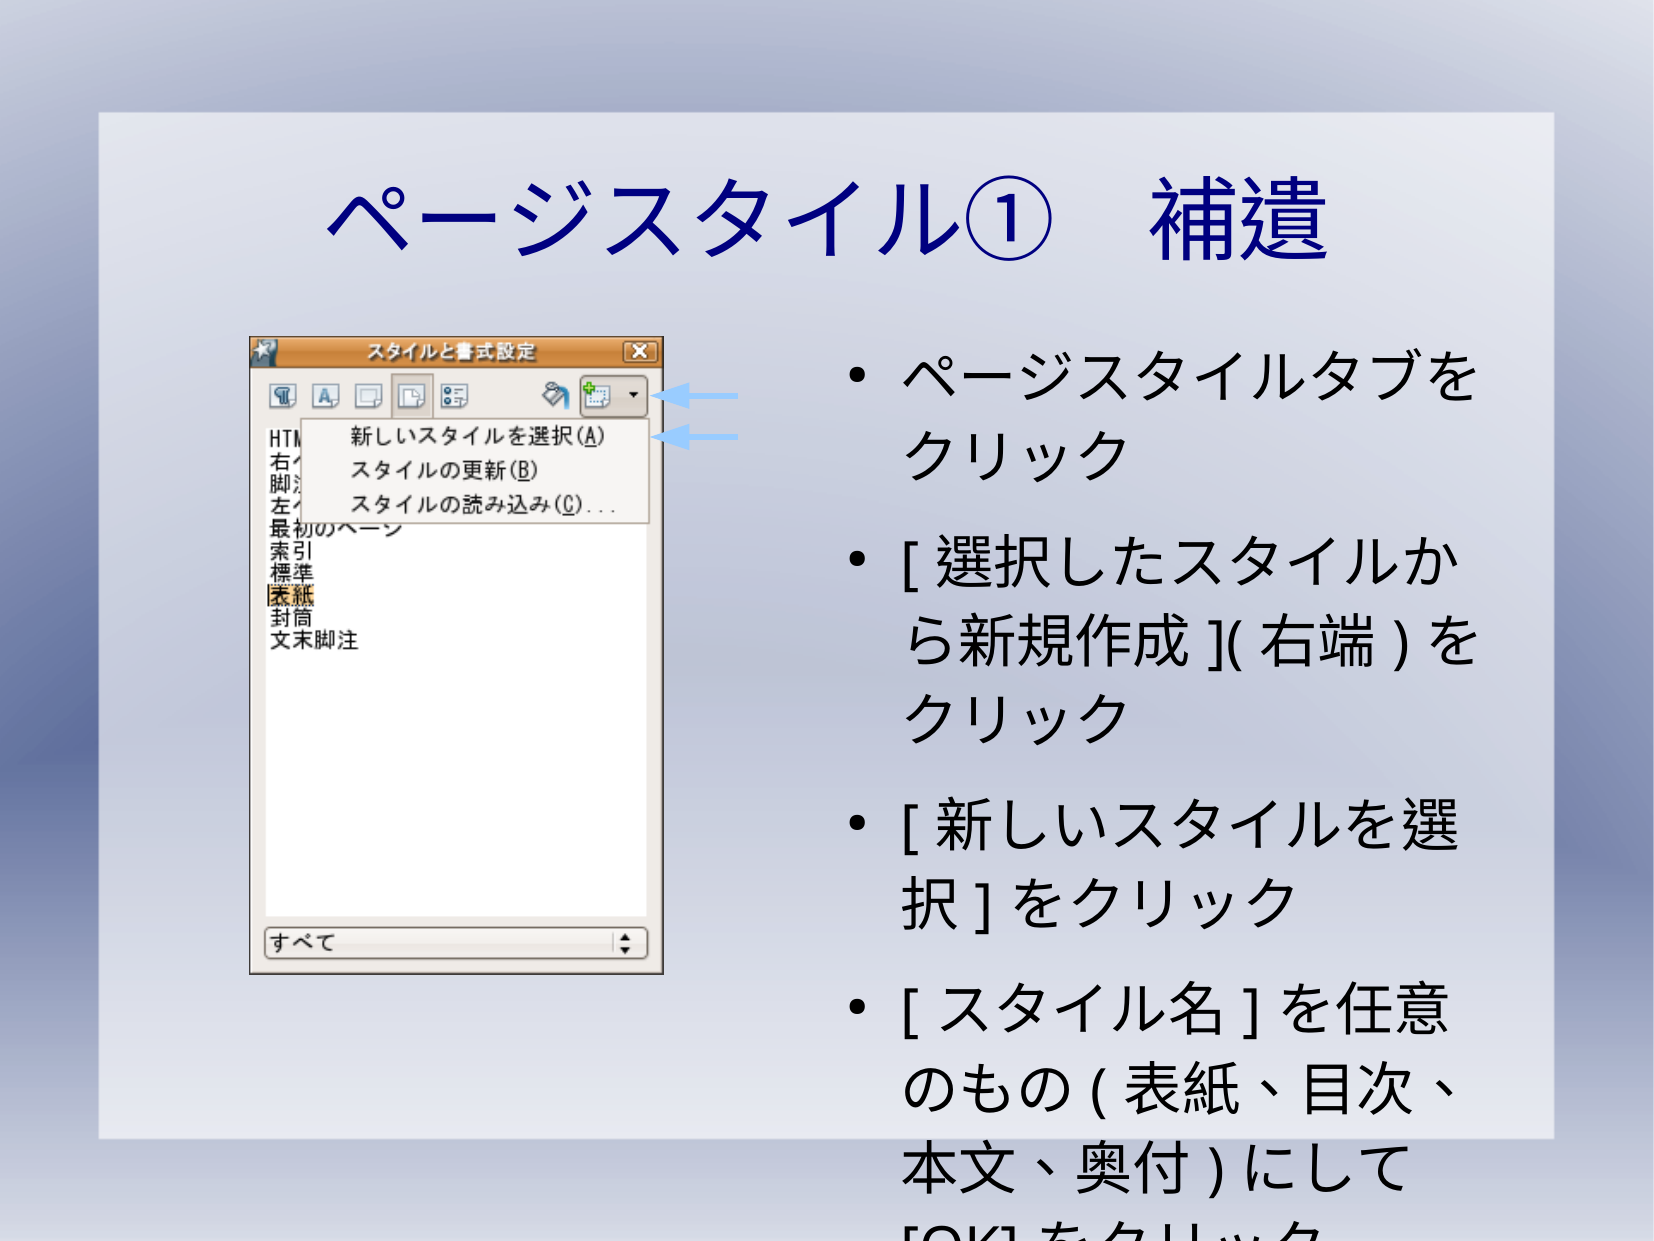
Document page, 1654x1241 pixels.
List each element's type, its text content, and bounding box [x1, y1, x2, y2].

list ページスタイルタブをクリック [選択したスタイルから新規作成](右端)をクリック [新しいスタイルを選択]をクリック [スタイル名]を任意のもの(表紙、目次、本文、奥付)にして[OK]をクリック [829, 336, 1507, 1121]
picture [1287, 1234, 1312, 1241]
picture [1112, 1234, 1137, 1241]
picture [929, 1230, 955, 1241]
title ページスタイル① 補遺 [118, 114, 1536, 322]
picture [0, 0, 1654, 1241]
